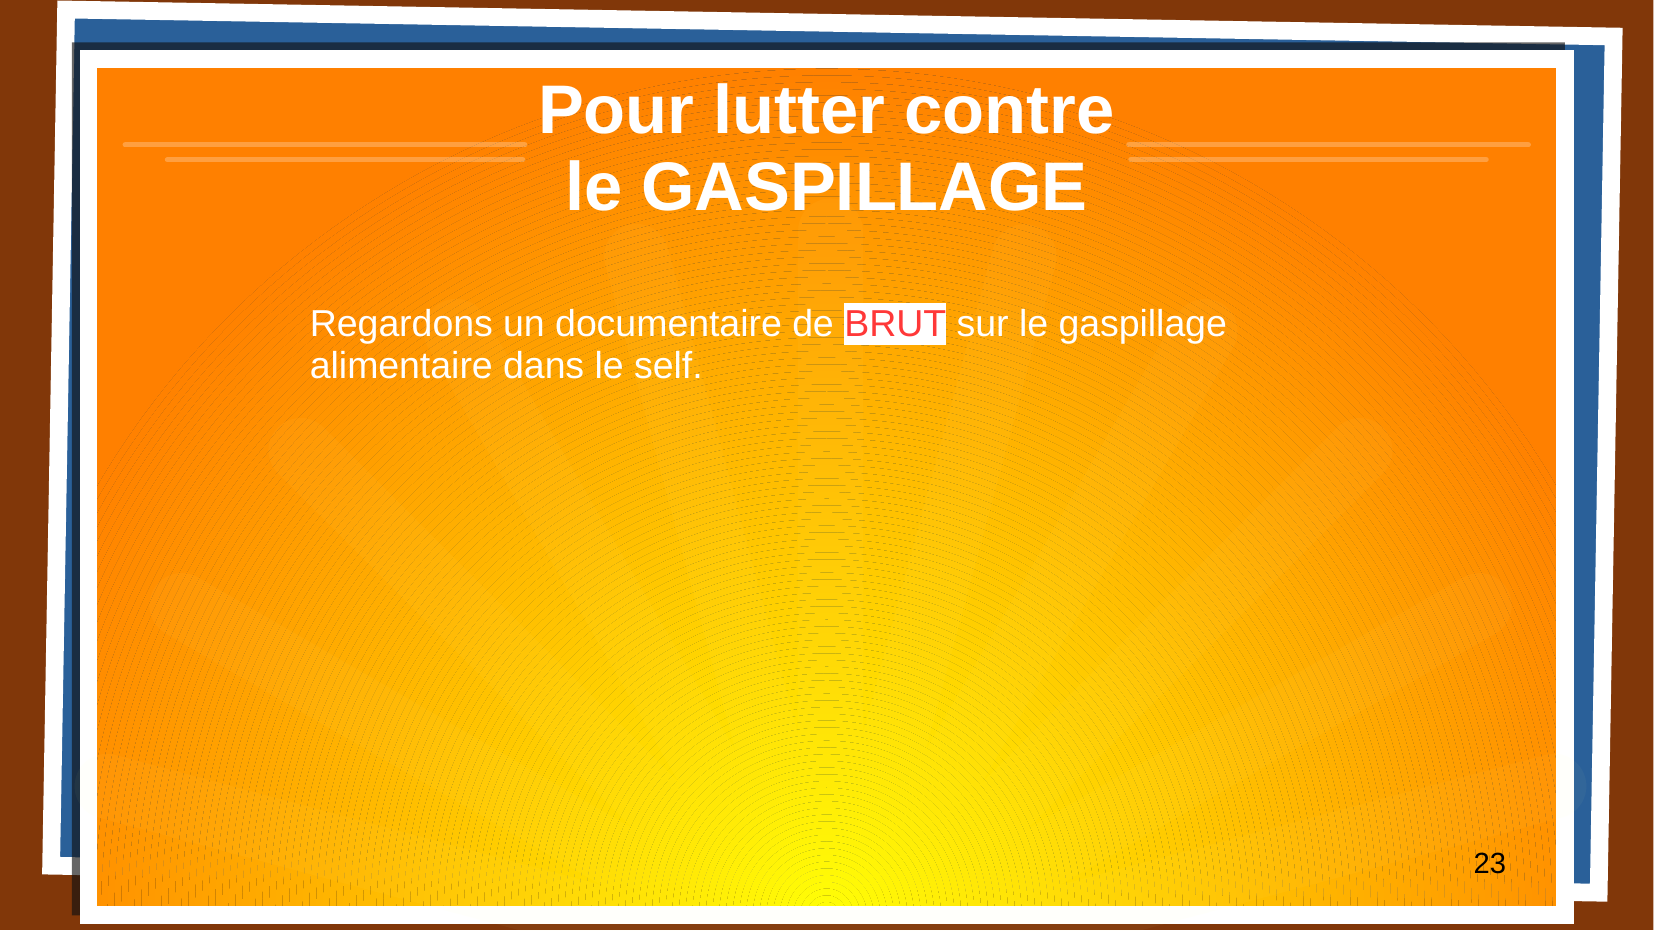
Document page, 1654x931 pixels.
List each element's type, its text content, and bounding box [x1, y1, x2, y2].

text_box Regardons un documentaire de BRUT sur le gaspillage alimentaire dans le self. [295, 295, 1300, 395]
title Pour lutter contre le GASPILLAGE [531, 70, 1123, 225]
